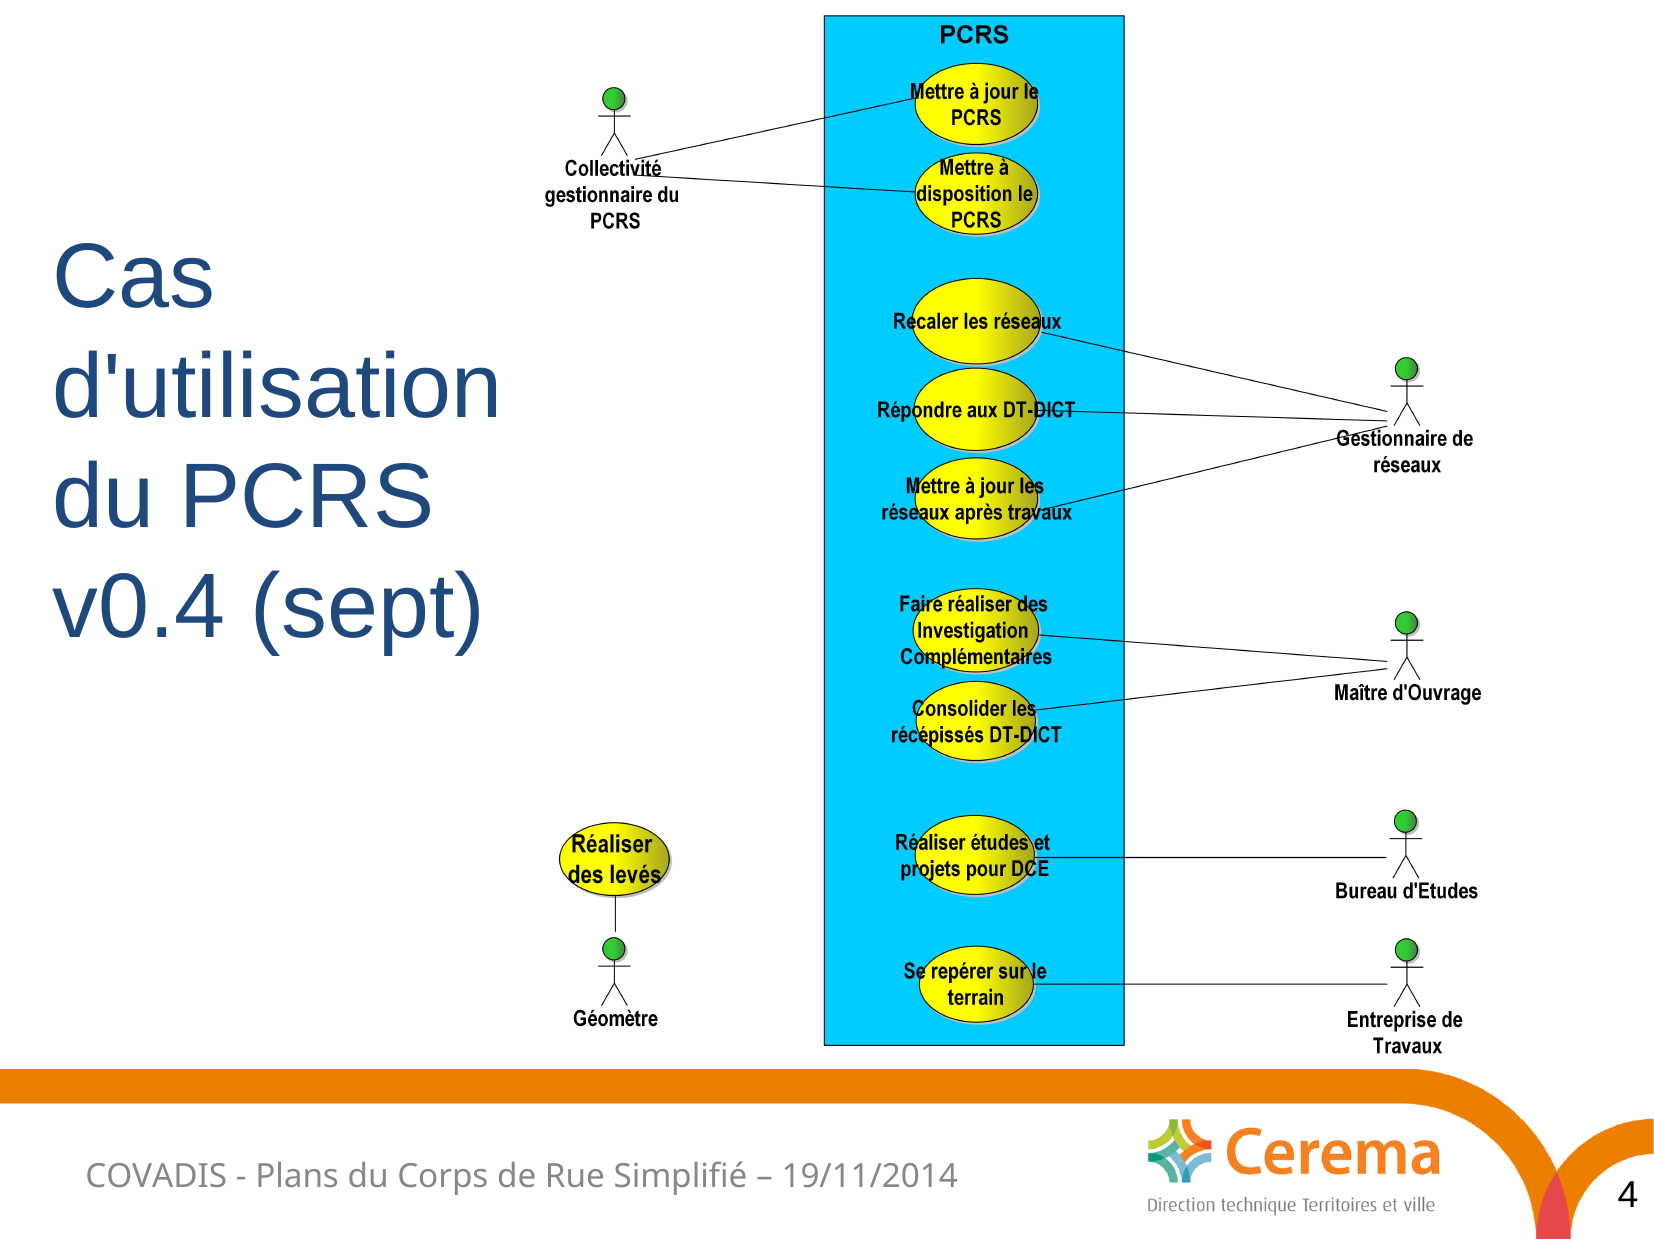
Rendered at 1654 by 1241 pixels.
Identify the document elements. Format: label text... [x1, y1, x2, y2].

title Cas d'utilisation du PCRS v0.4 (sept) [52, 118, 536, 754]
picture [0, 1069, 1654, 1239]
picture [536, 5, 1489, 1064]
